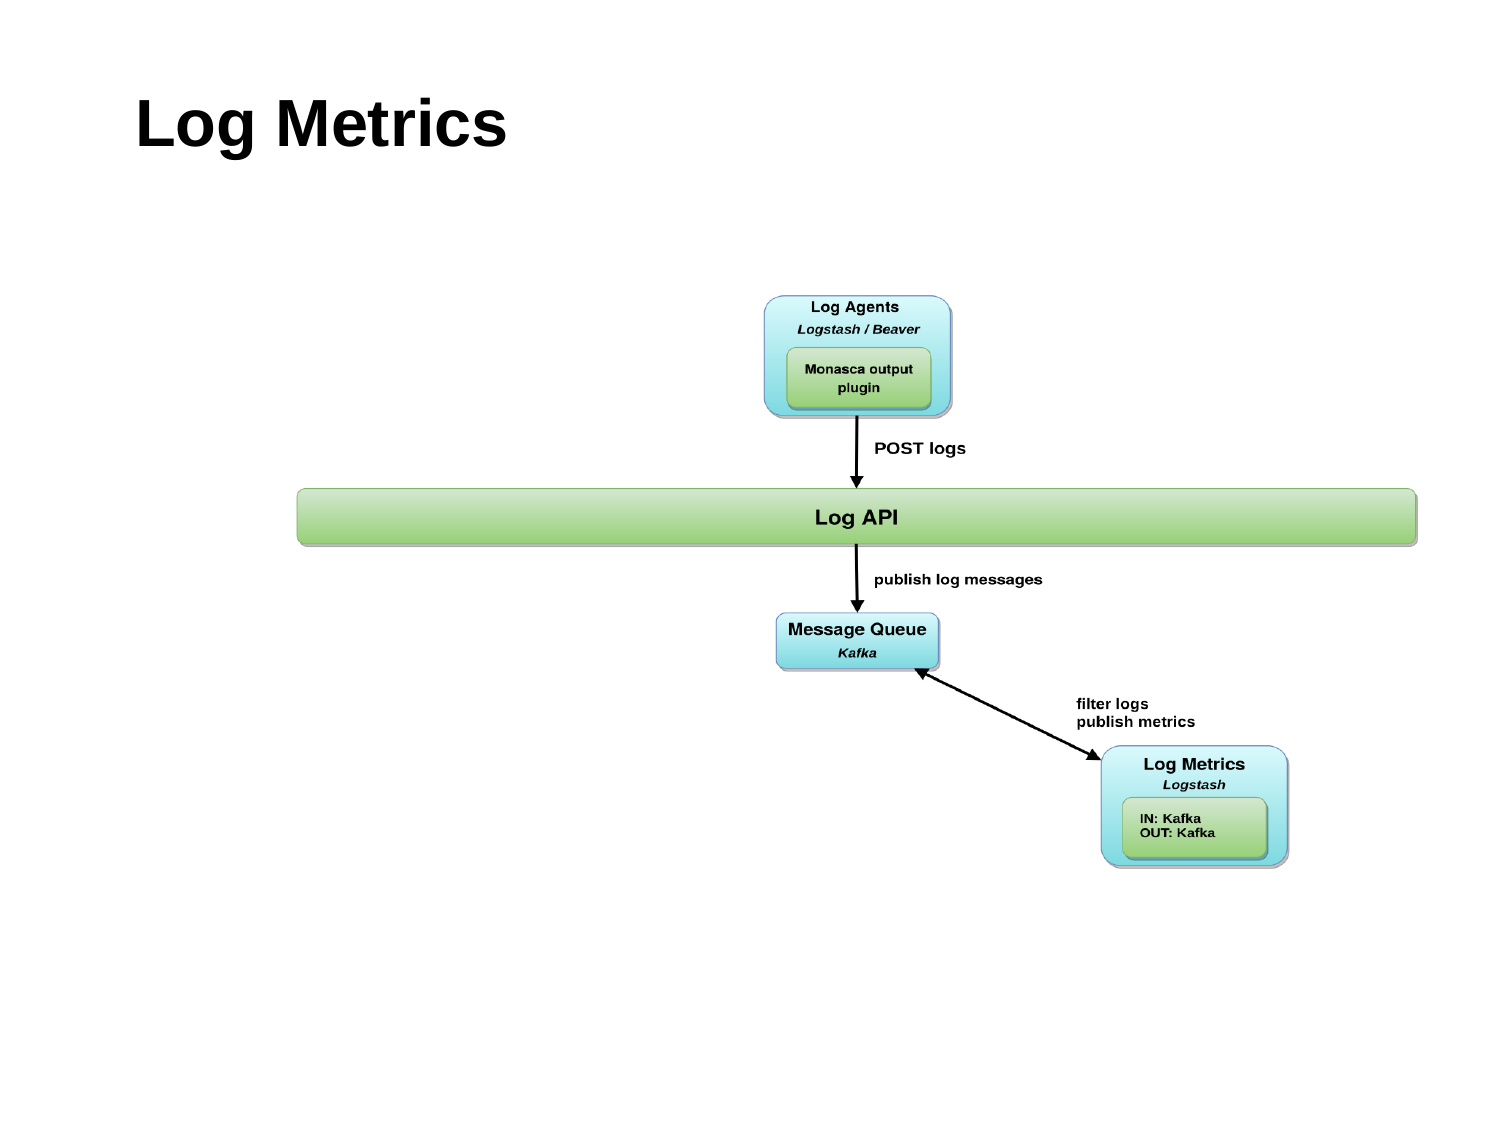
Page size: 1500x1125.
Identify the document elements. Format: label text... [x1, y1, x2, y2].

title Log Metrics [135, 41, 1372, 204]
picture [118, 295, 1418, 886]
